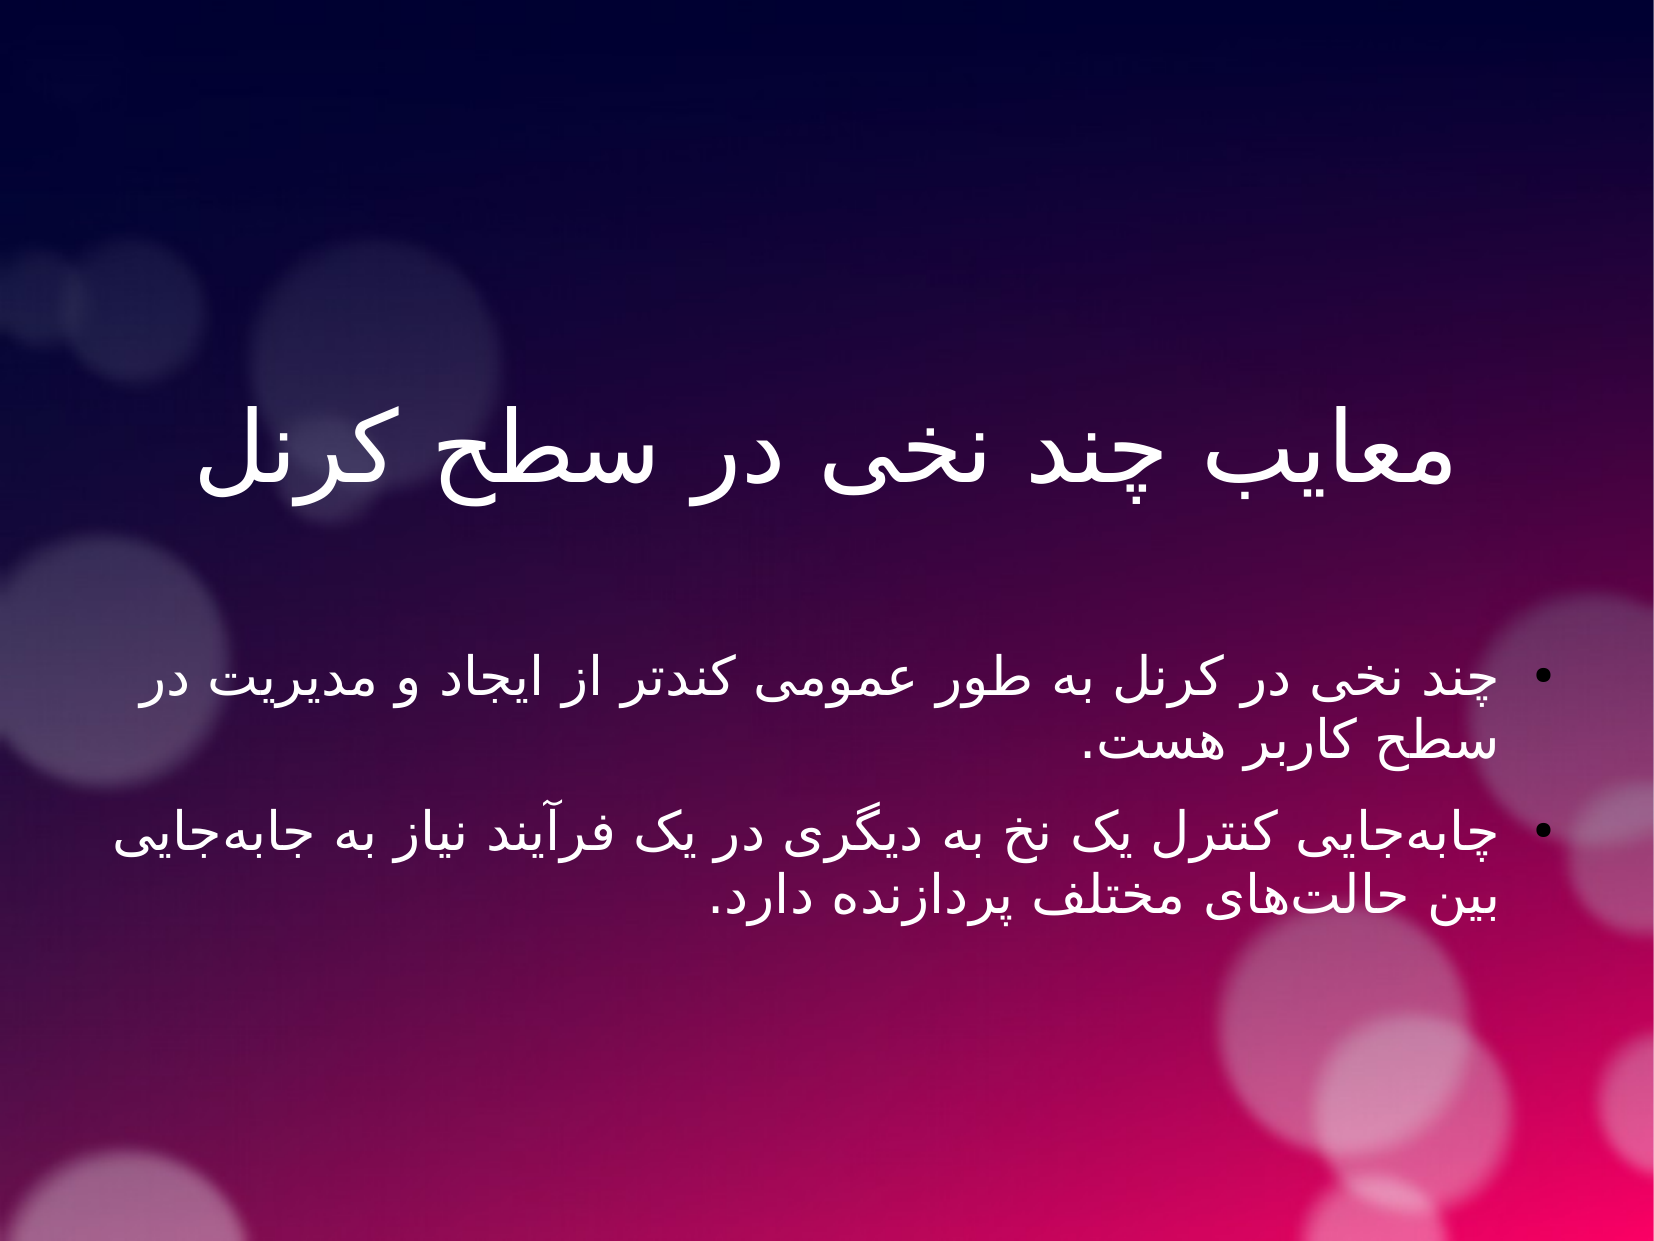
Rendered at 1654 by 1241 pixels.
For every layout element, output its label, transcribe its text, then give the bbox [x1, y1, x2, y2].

list چند نخی در کرنل به طور عمومی کندتر از ایجاد و مدیریت در سطح کاربر هست. چابه‌جایی کنترل یک نخ به دیگری در یک فرآیند نیاز به جابه‌جایی بین حالت‌های مختلف پردازنده دارد. [82, 645, 1571, 1099]
title معایب چند نخی در سطح کرنل [82, 344, 1571, 552]
picture [0, 0, 1654, 1241]
